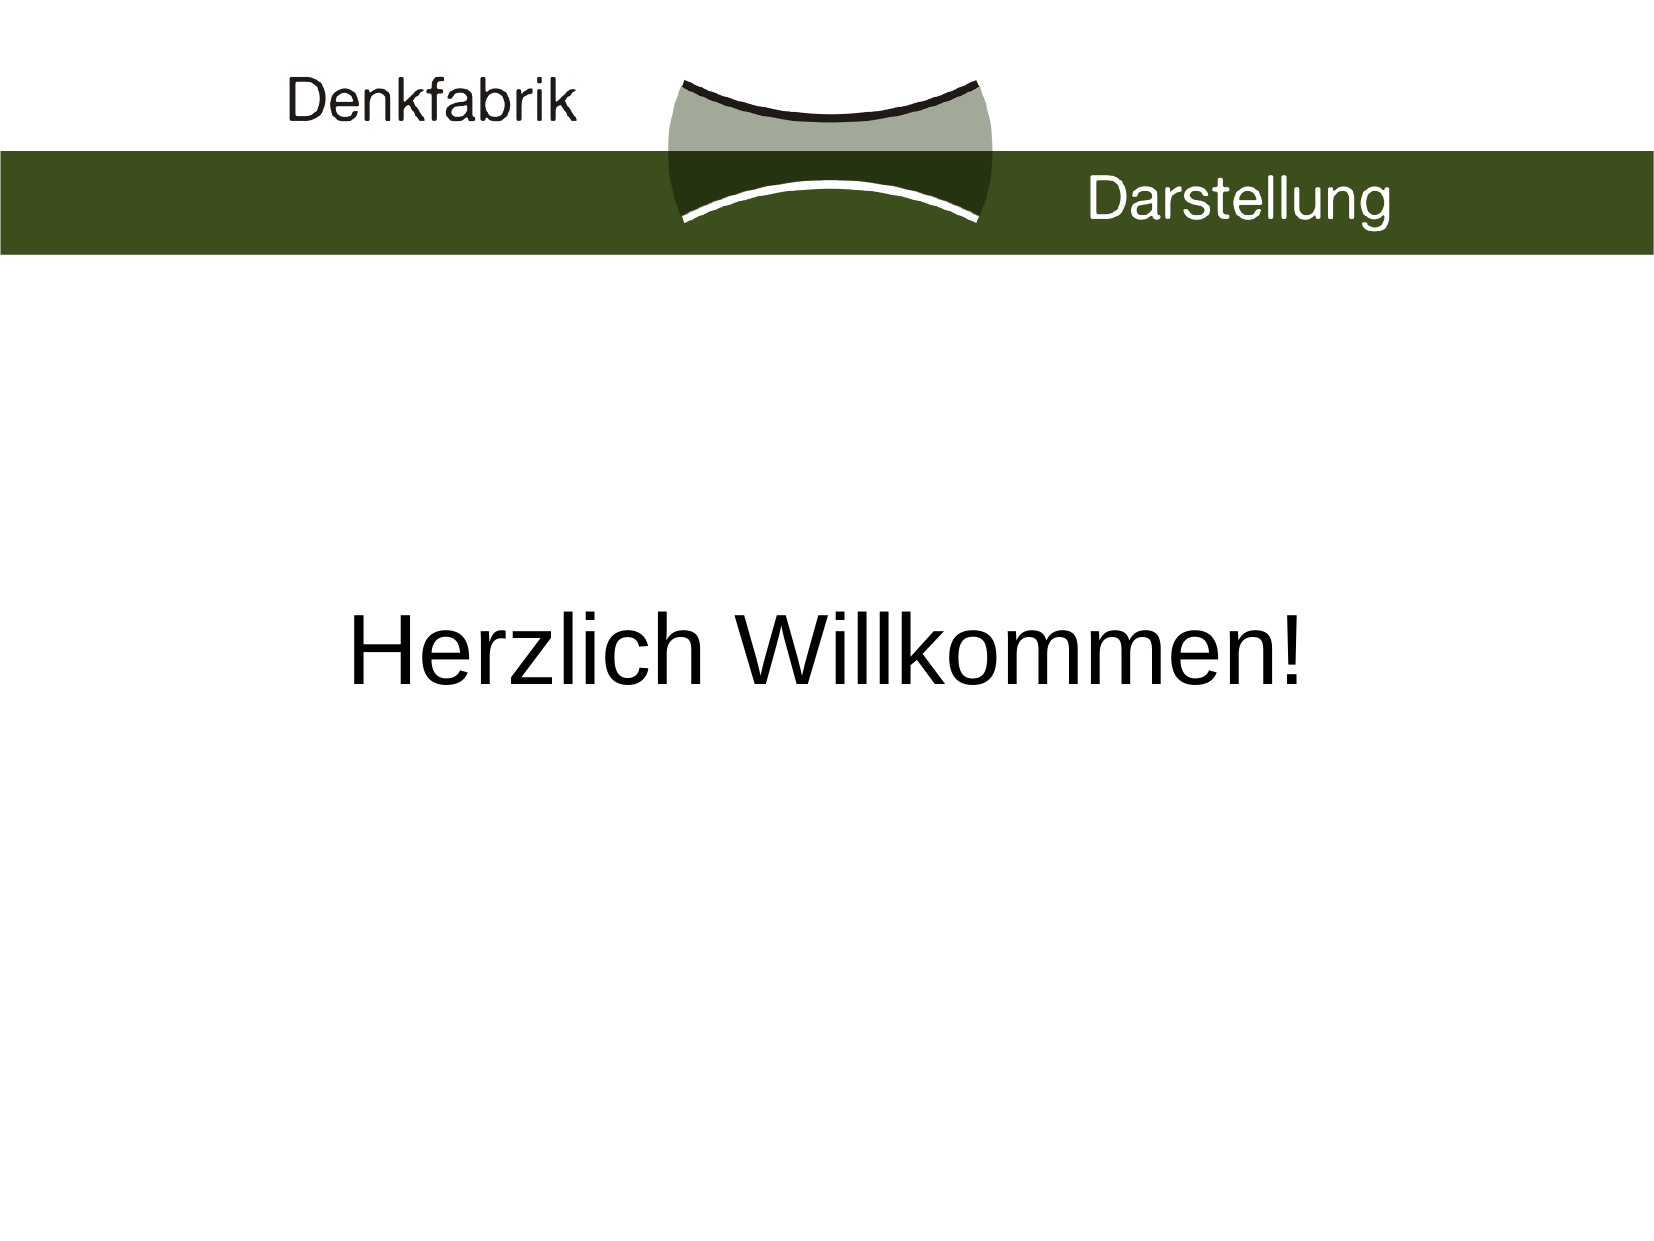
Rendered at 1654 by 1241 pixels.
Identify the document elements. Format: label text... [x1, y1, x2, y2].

picture [0, 47, 1654, 255]
title [82, 49, 1571, 249]
subtitle Herzlich Willkommen! [82, 290, 1571, 1010]
